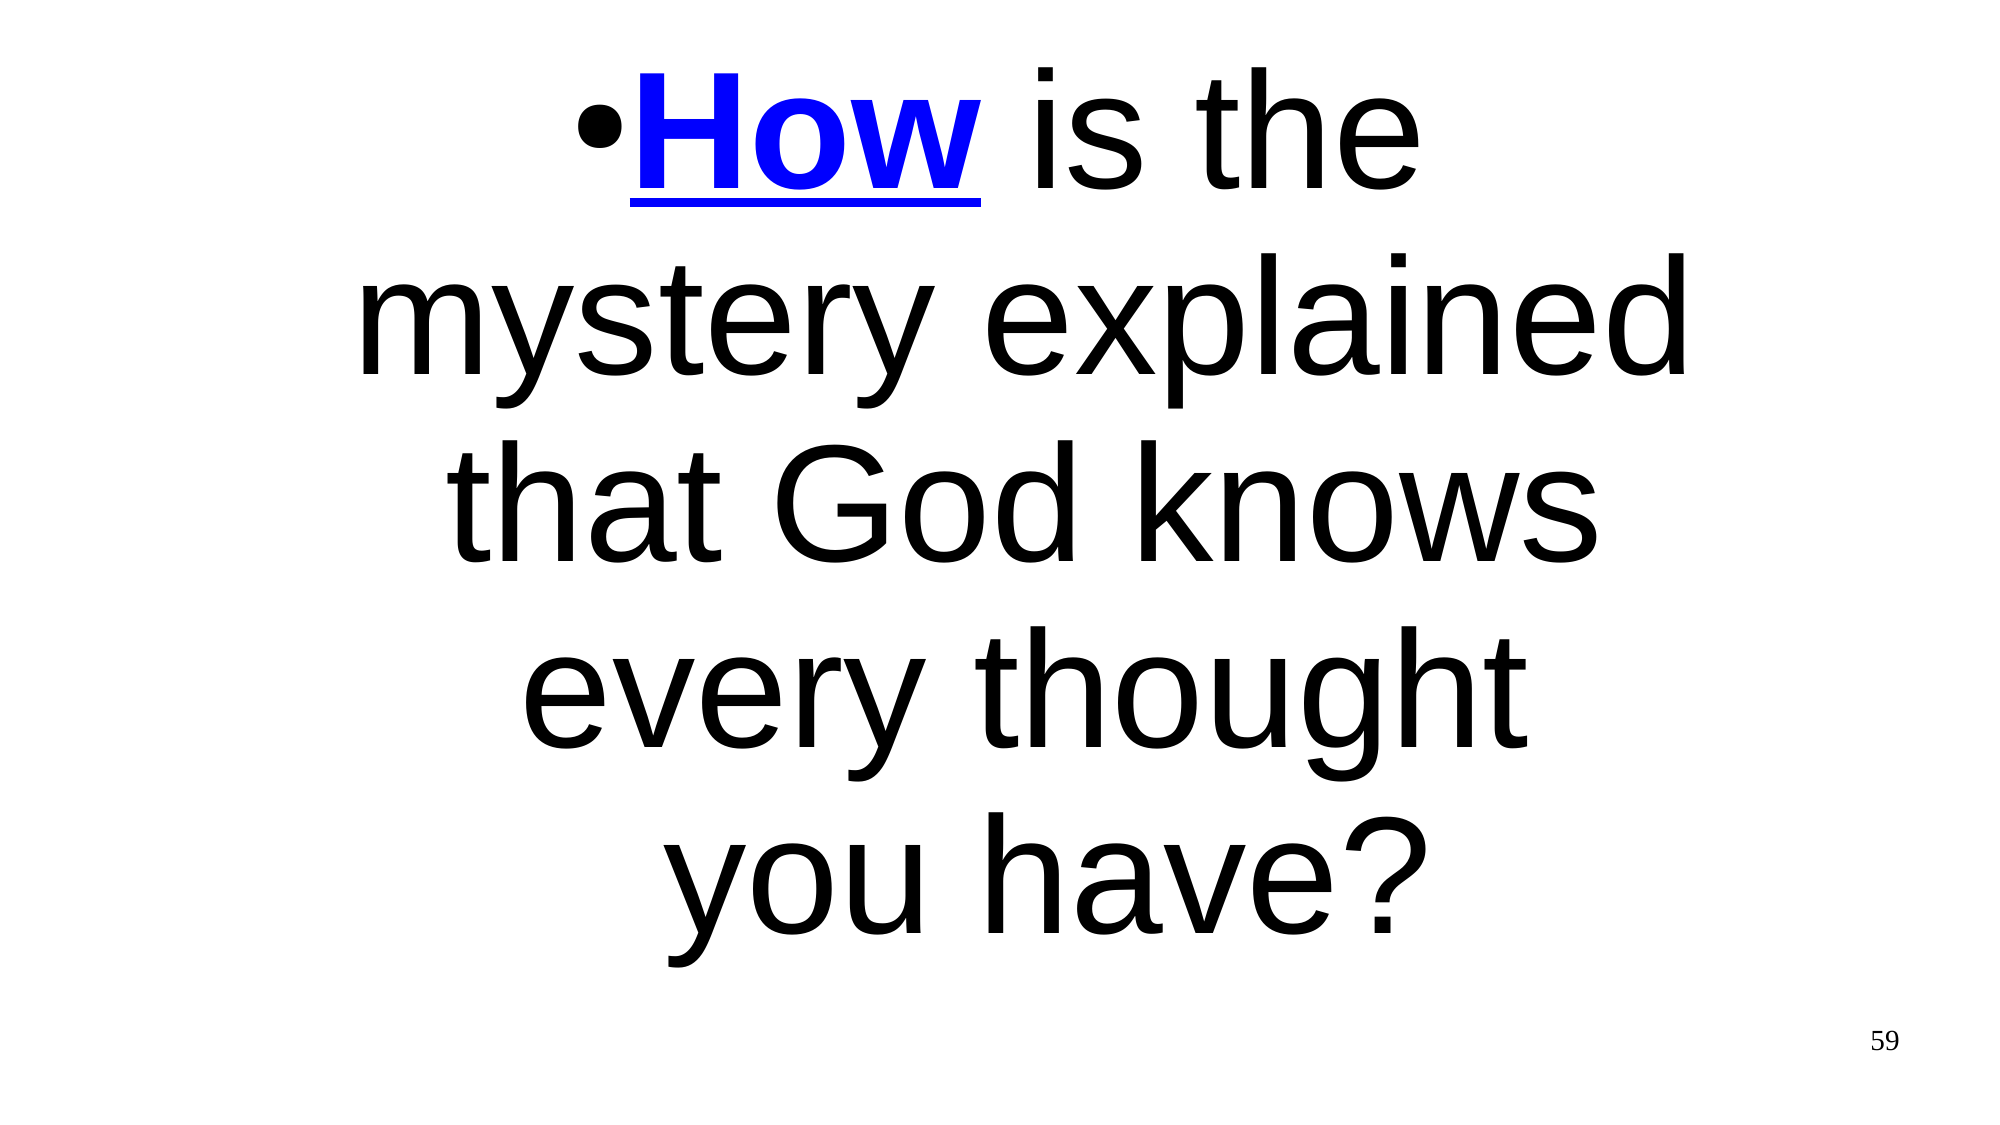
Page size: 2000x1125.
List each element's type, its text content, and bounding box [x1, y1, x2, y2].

list How is the mystery explained that God knows every thought you have? [37, 37, 1988, 1088]
